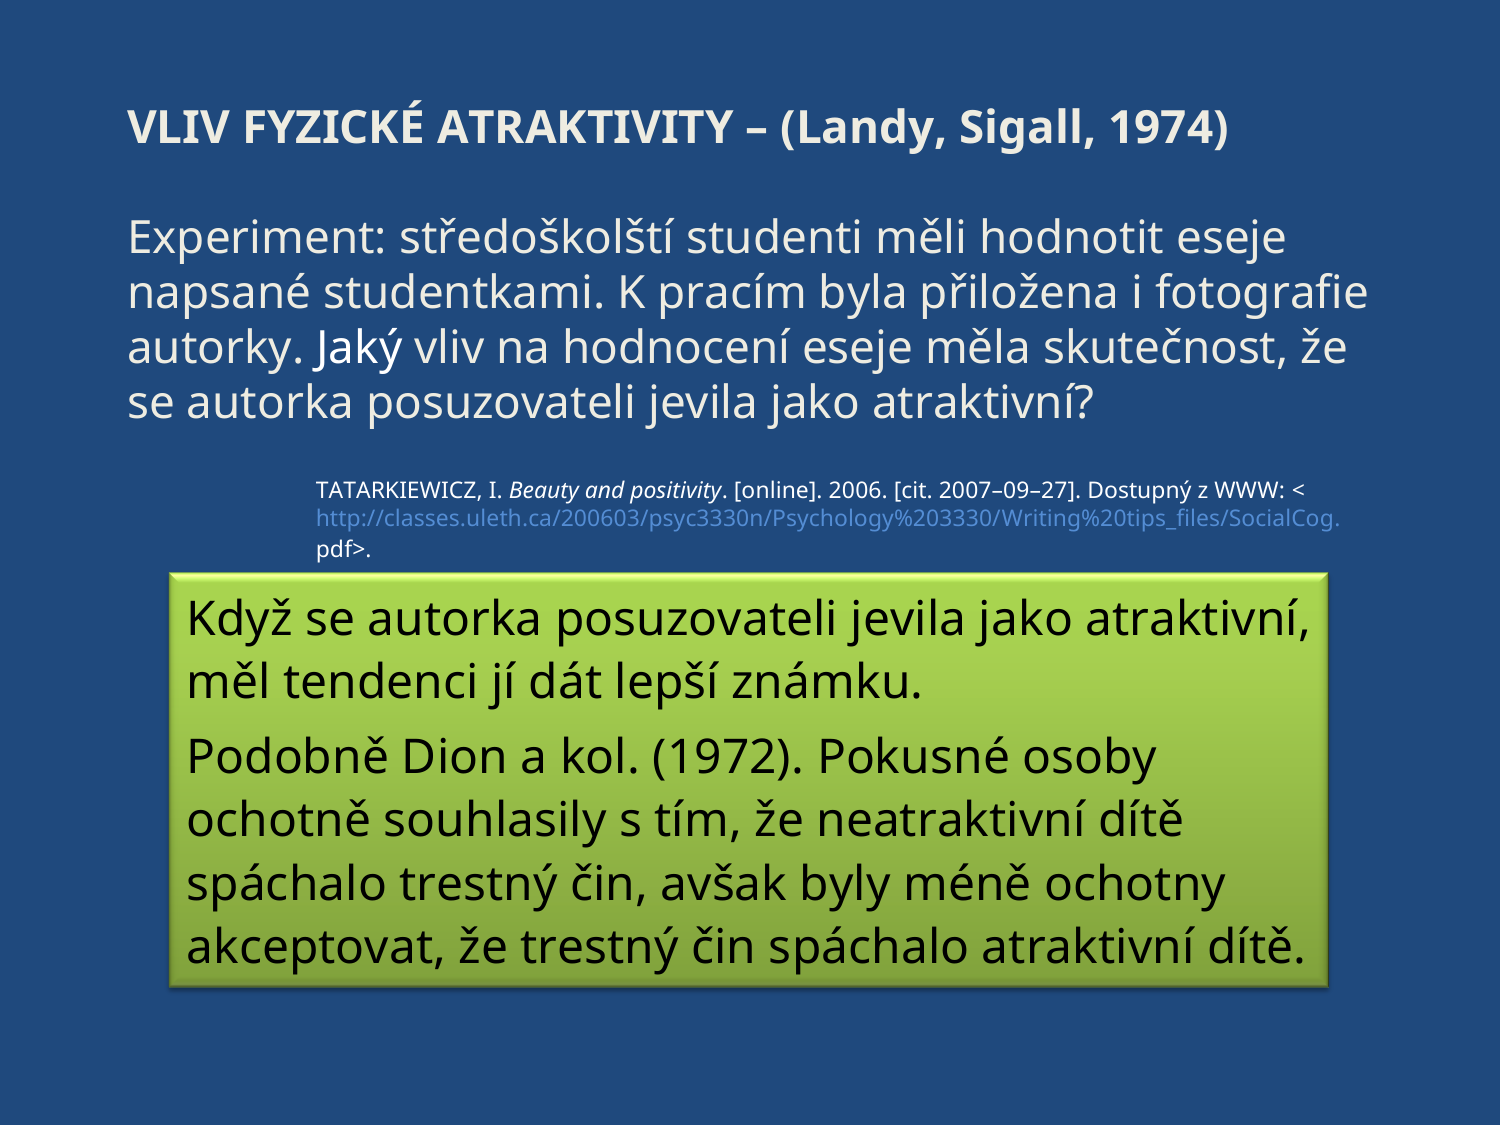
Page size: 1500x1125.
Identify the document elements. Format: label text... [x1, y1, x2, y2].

text_box Když se autorka posuzovateli jevila jako atraktivní, měl tendenci jí dát lepší známku. Podobně Dion a kol. (1972). Pokusné osoby ochotně souhlasily s tím, že neatraktivní dítě spáchalo trestný čin, avšak byly méně ochotny akceptovat, že trestný čin spáchalo atraktivní dítě. [171, 574, 1329, 988]
text_box TATARKIEWICZ, I. Beauty and positivity. [online]. 2006. [cit. 2007–09–27]. Dostupný z WWW: <http://classes.uleth.ca/200603/psyc3330n/Psychology%203330/Writing%20tips_files/SocialCog.pdf>. [301, 468, 1388, 574]
title VLIV FYZICKÉ ATRAKTIVITY – (Landy, Sigall, 1974) Experiment: středoškolští studenti měli hodnotit eseje napsané studentkami. K pracím byla přiložena i fotografie autorky. Jaký vliv na hodnocení eseje měla skutečnost, že se autorka posuzovateli jevila jako atraktivní? [112, 89, 1388, 610]
picture [160, 561, 1347, 1000]
